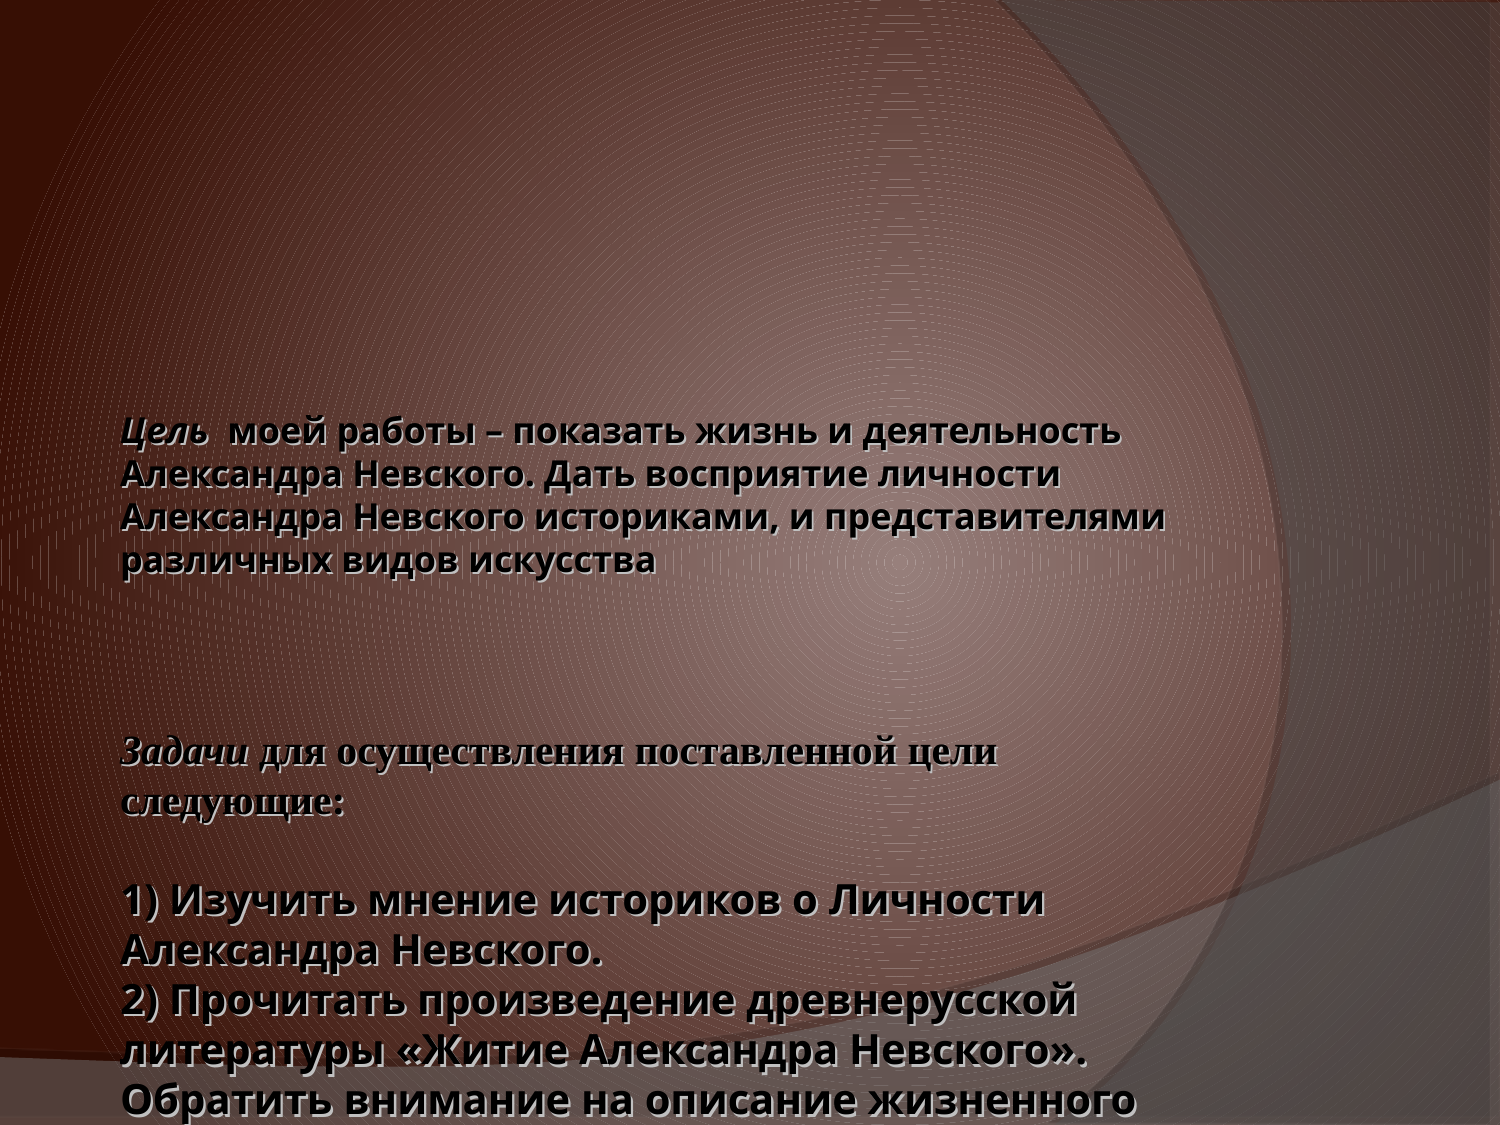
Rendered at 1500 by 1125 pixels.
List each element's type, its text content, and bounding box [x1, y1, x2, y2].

title Задачи для осуществления поставленной цели следующие: 1) Изучить мнение историков о Личности Александра Невского. 2) Прочитать произведение древнерусской литературы «Житие Александра Невского». Обратить внимание на описание жизненного подвига А.Невского и написать свое восприятие. 3) Найти в Интернете изображения Александра Невского в различных видах искусства. 4) Найти материал, рассказывающий о Невском в многогранном аспекте ( филателия, описание Ордена Александра Невского ). [0, 363, 1500, 1125]
list Цель моей работы – показать жизнь и деятельность Александра Невского. Дать восприятие личности Александра Невского историками, и представителями различных видов искусства [0, 35, 1411, 469]
